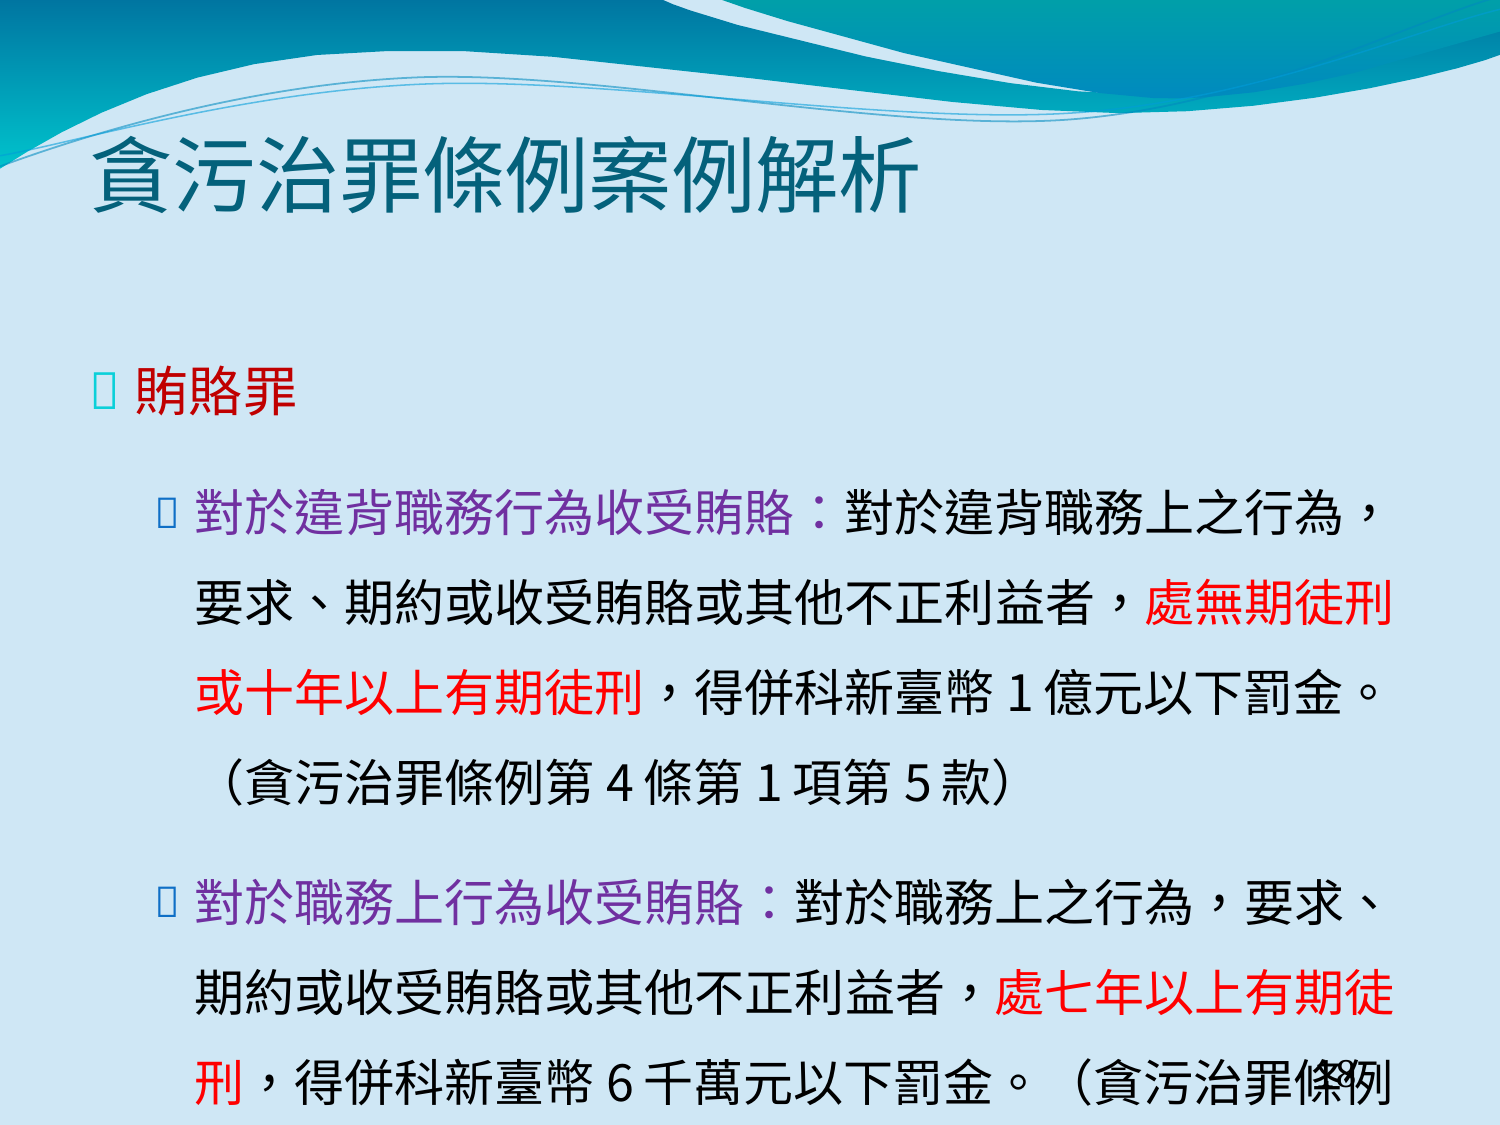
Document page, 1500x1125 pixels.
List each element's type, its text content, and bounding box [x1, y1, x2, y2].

list 賄賂罪 對於違背職務行為收受賄賂：對於違背職務上之行為，要求、期約或收受賄賂或其他不正利益者，處無期徒刑或十年以上有期徒刑，得併科新臺幣1億元以下罰金。（貪污治罪條例第4條第1項第5款） 對於職務上行為收受賄賂：對於職務上之行為，要求、期約或收受賄賂或其他不正利益者，處七年以上有期徒刑，得併科新臺幣6千萬元以下罰金。（貪污治罪條例第5條第1項第3款） [75, 317, 1425, 1038]
slide_number <編號> [1299, 1042, 1425, 1103]
title 貪污治罪條例案例解析 [75, 115, 1425, 303]
